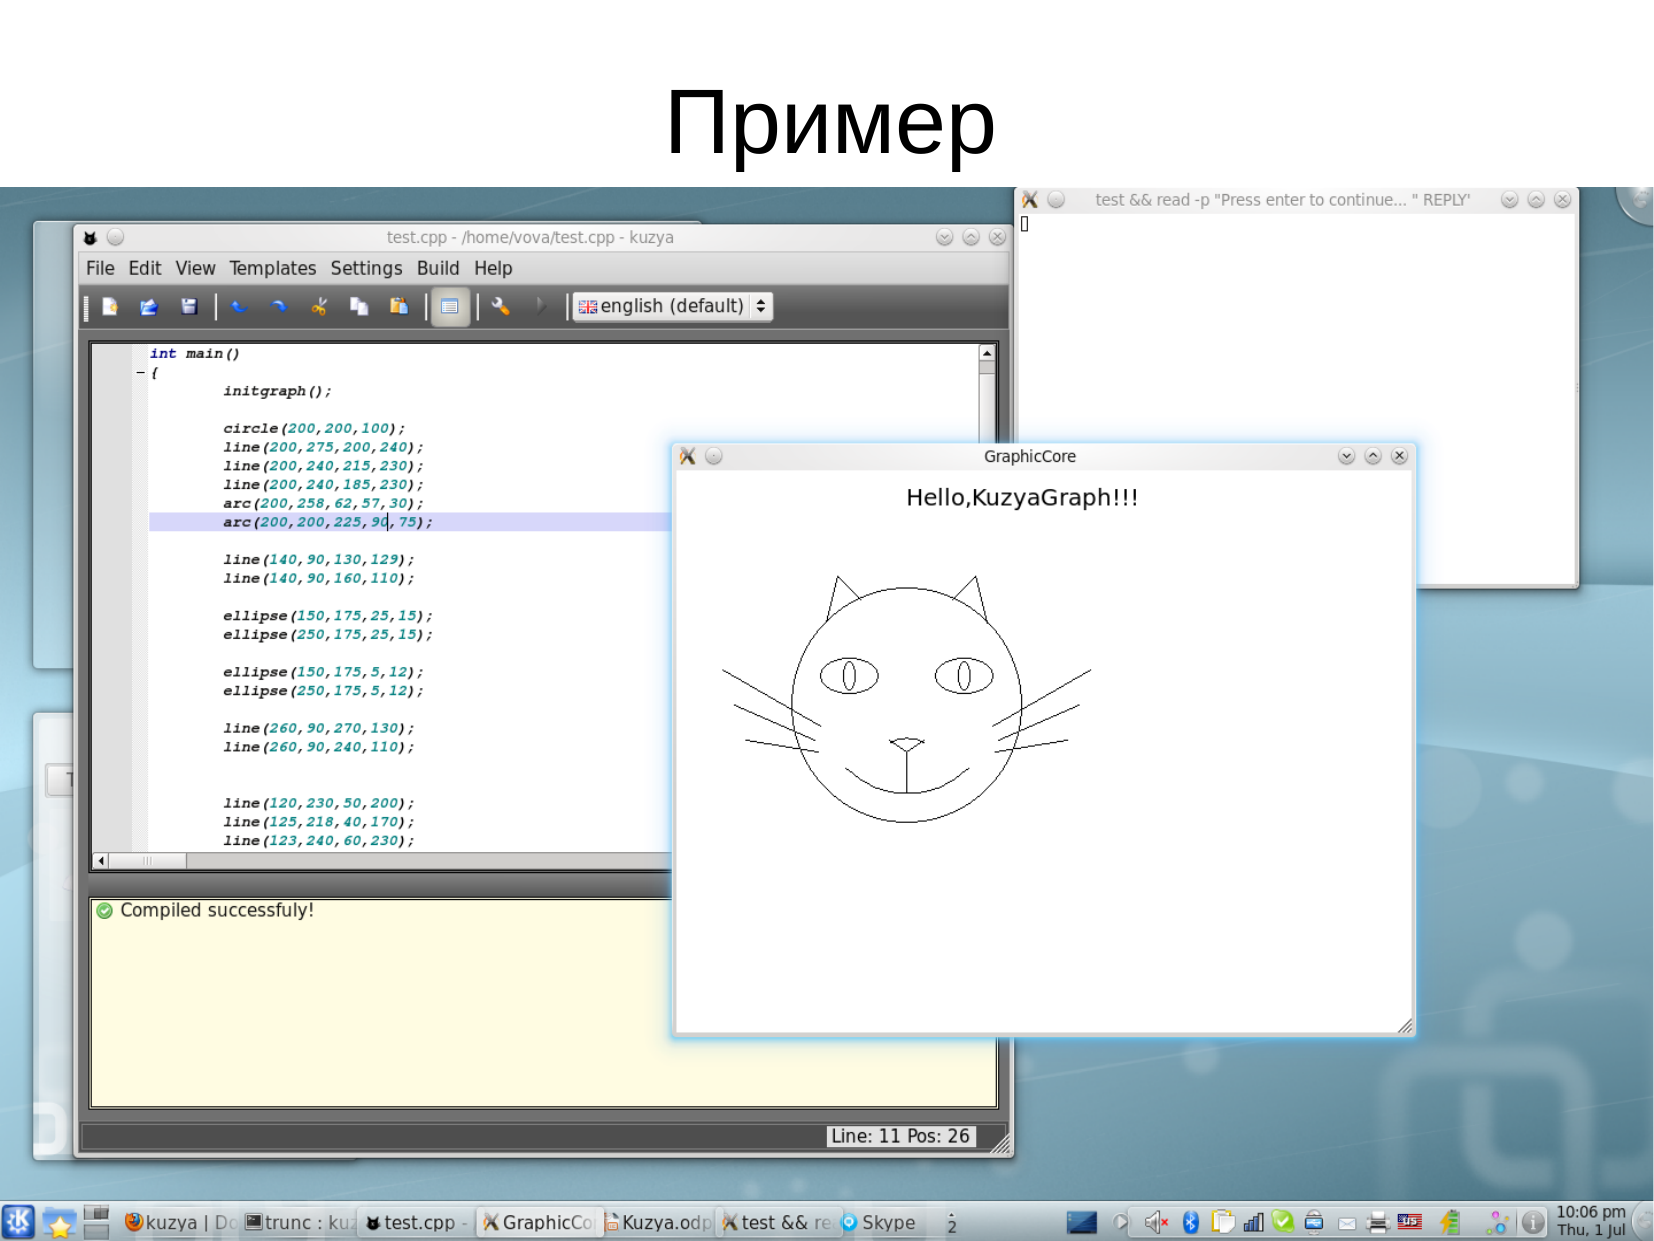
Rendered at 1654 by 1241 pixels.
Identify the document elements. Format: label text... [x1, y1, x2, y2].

picture [0, 187, 1654, 1241]
title Пример [86, 17, 1576, 187]
